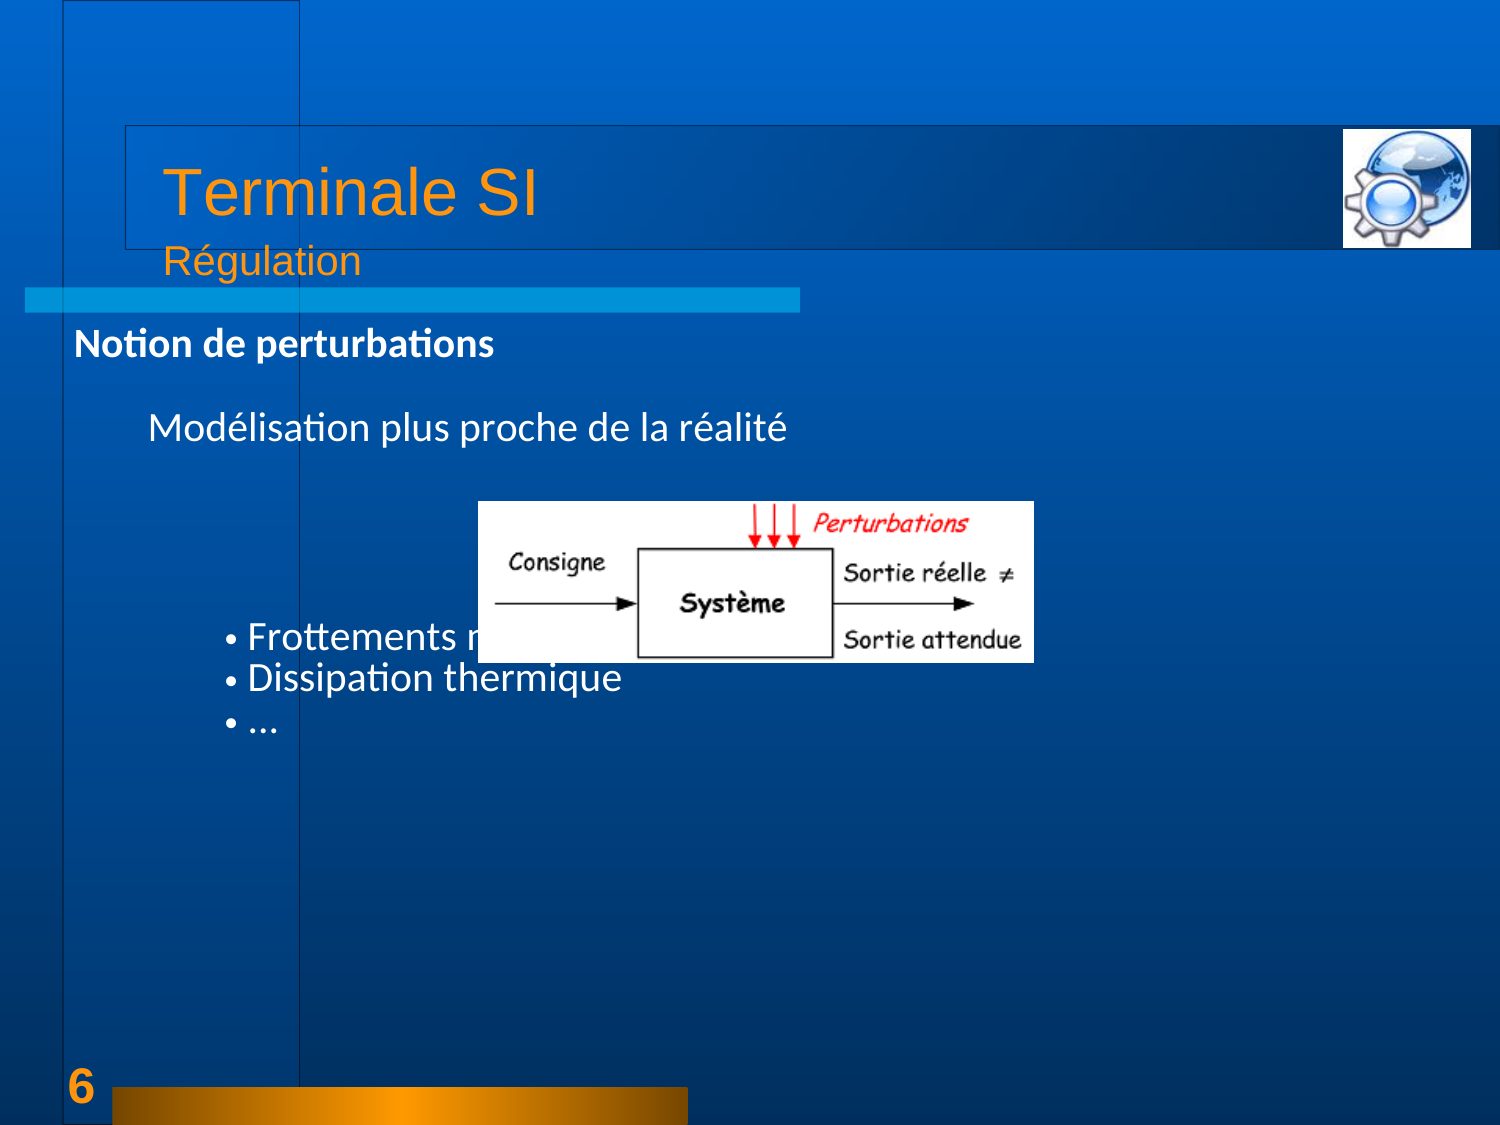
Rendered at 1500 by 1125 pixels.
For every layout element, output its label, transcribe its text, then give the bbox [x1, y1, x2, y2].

text_box Notion de perturbations Modélisation plus proche de la réalité Frottements mécanique Dissipation thermique ... [59, 319, 1418, 947]
picture [478, 501, 1034, 663]
picture [1343, 129, 1471, 248]
